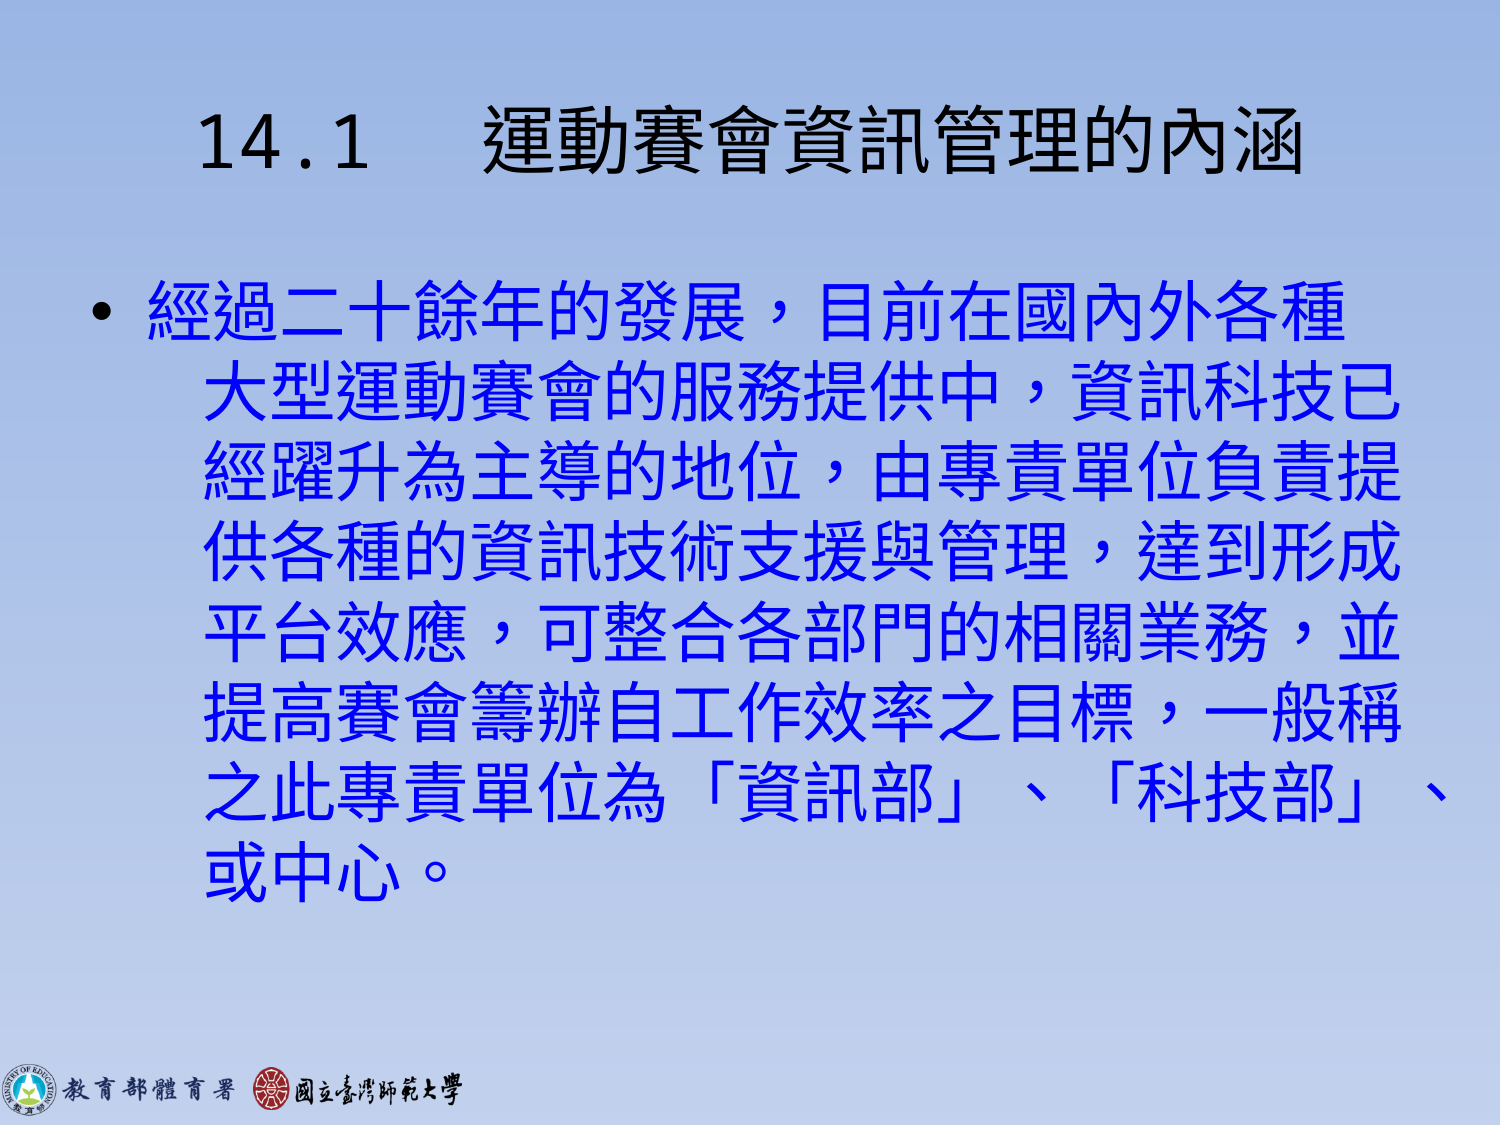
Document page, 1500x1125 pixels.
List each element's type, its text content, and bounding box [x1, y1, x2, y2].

list 經過二十餘年的發展，目前在國內外各種大型運動賽會的服務提供中，資訊科技已經躍升為主導的地位，由專責單位負責提供各種的資訊技術支援與管理，達到形成平台效應，可整合各部門的相關業務，並提高賽會籌辦自工作效率之目標，一般稱之此專責單位為「資訊部」、「科技部」、或中心。 [75, 262, 1426, 1005]
title 14.1 運動賽會資訊管理的內涵 [75, 45, 1426, 233]
